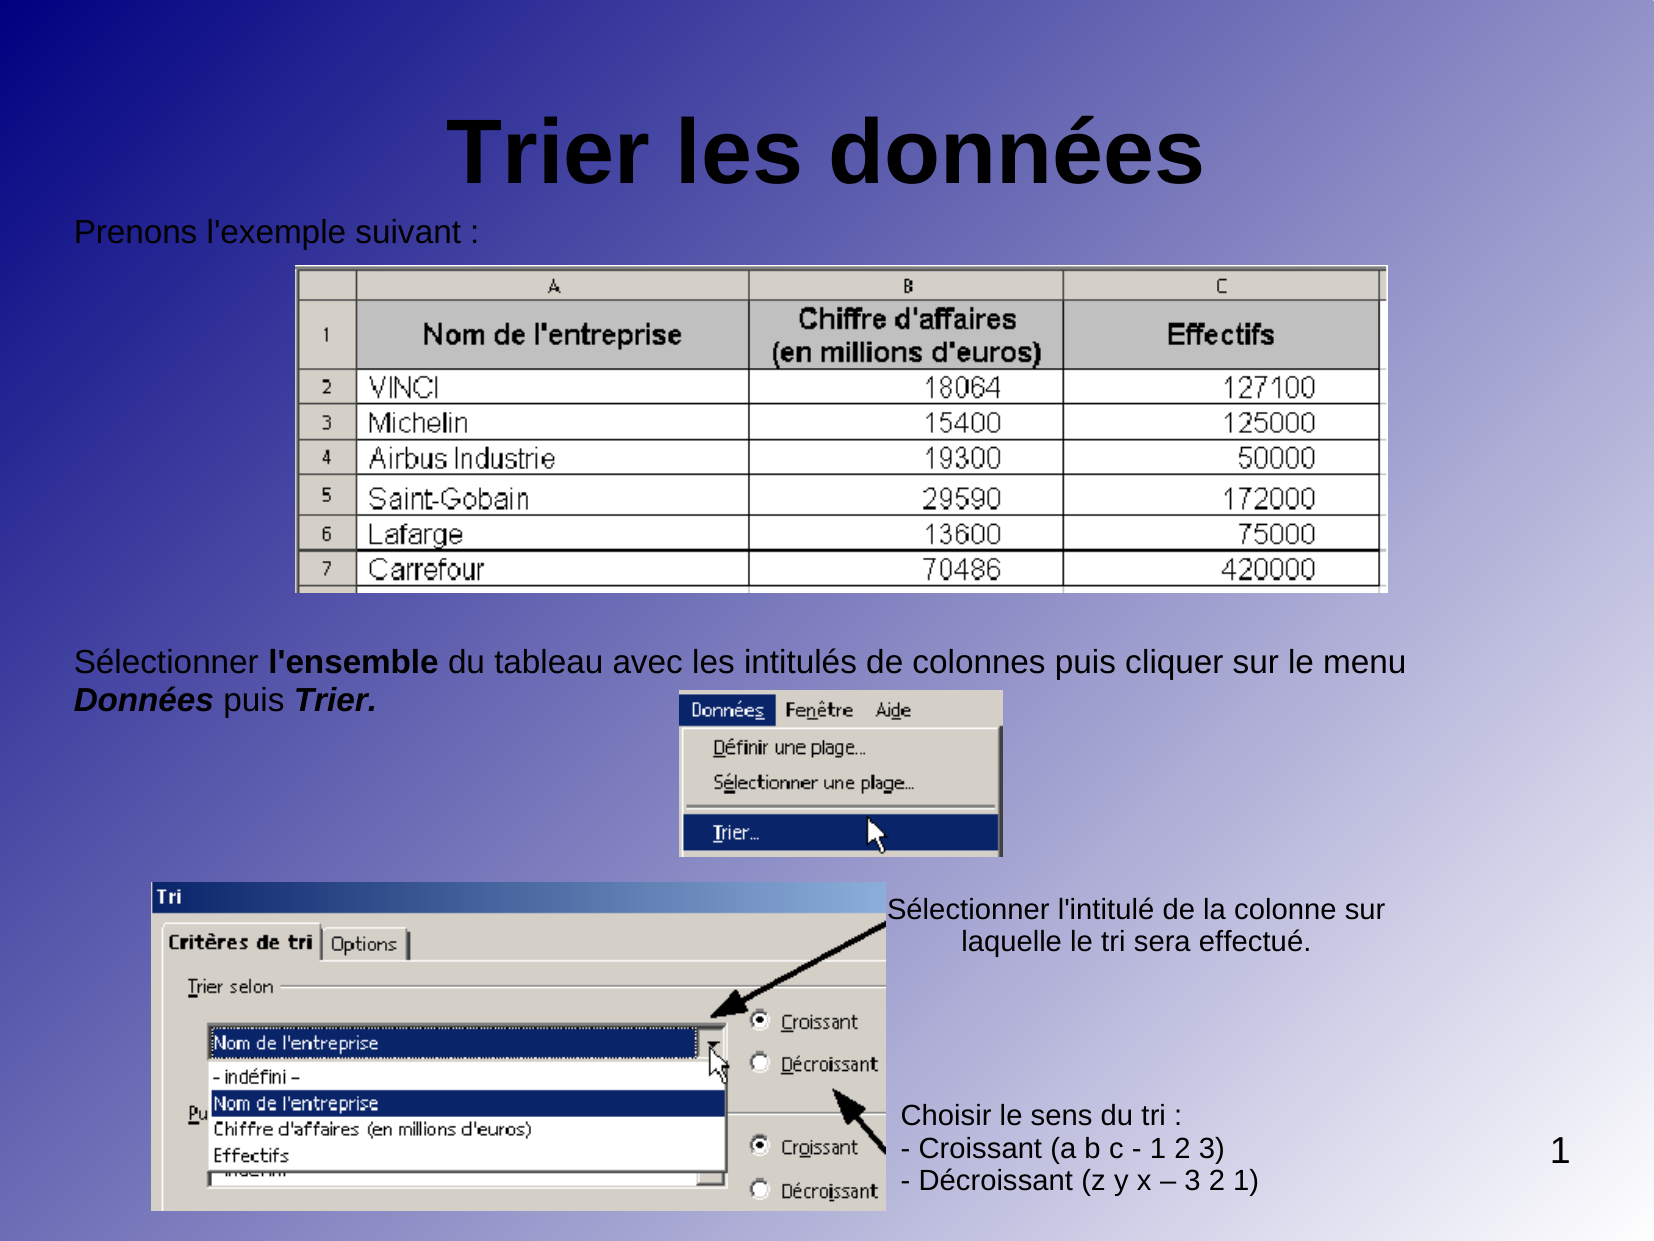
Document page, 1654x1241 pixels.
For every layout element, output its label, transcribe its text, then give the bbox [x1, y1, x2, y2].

text_box Prenons l'exemple suivant : Sélectionner l'ensemble du tableau avec les intitulés de colonnes puis cliquer sur le menu Données puis Trier. [59, 206, 1566, 728]
picture [151, 882, 886, 1211]
title Trier les données [82, 49, 1571, 257]
text_box Choisir le sens du tri : - Croissant (a b c - 1 2 3) - Décroissant (z y x – 3 2 1) [886, 1092, 1300, 1206]
text_box Sélectionner l'intitulé de la colonne sur laquelle le tri sera effectué. [886, 885, 1418, 967]
picture [679, 690, 1003, 857]
